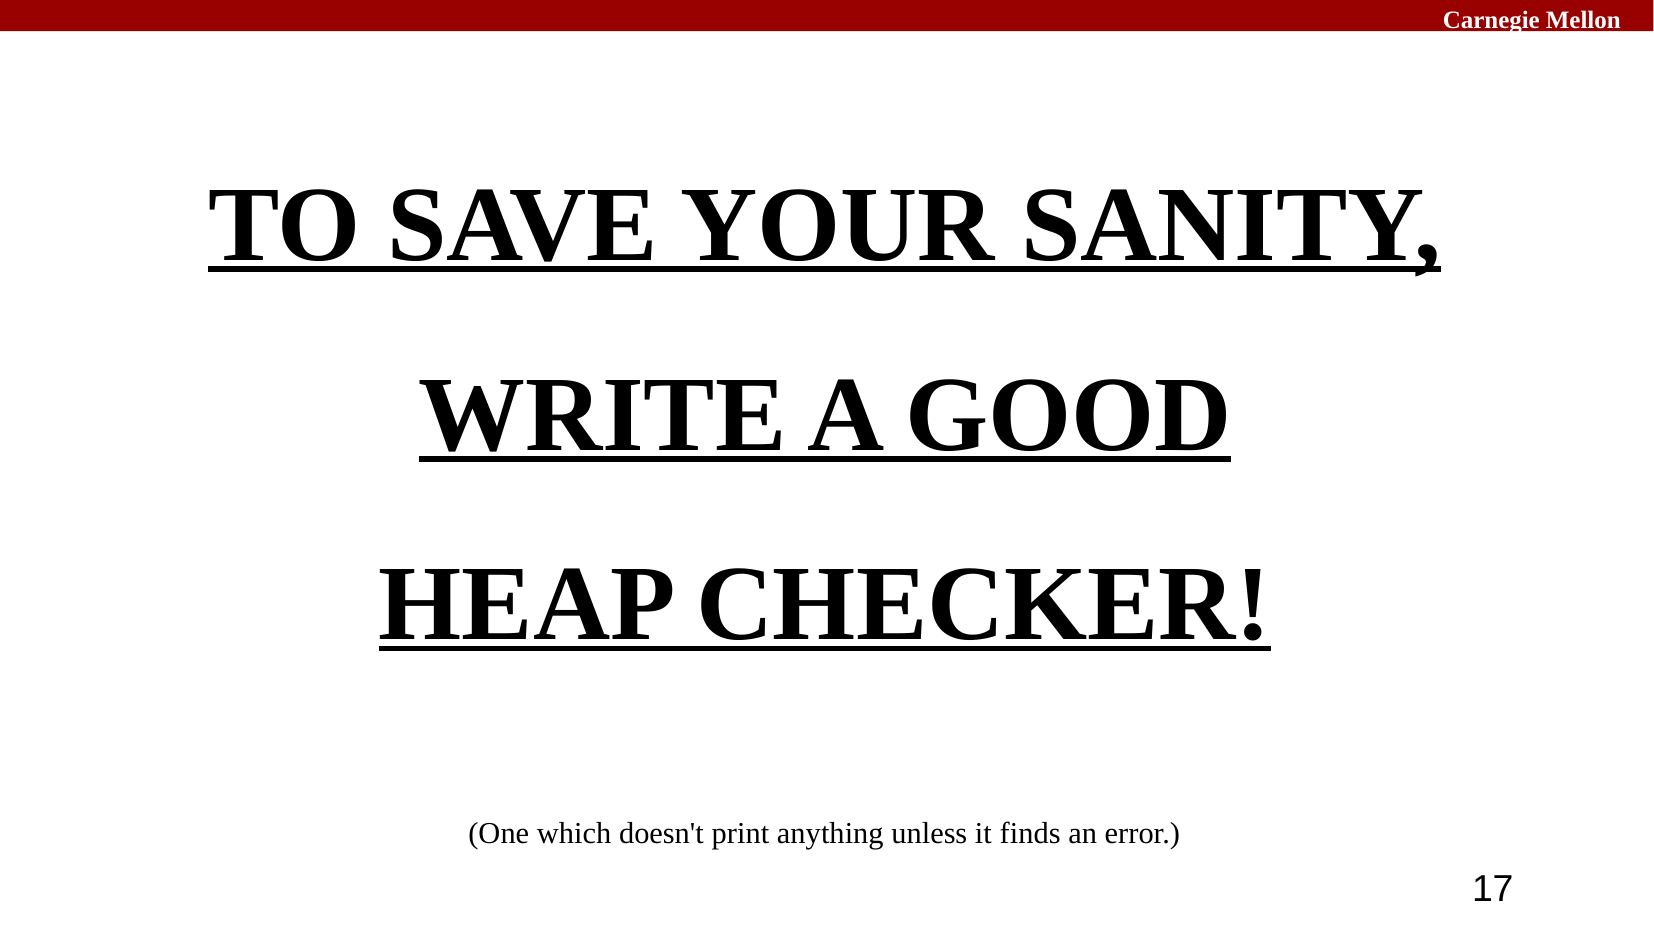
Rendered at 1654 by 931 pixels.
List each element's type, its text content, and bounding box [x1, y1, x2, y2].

list TO SAVE YOUR SANITY, WRITE A GOOD HEAP CHECKER! (One which doesn't print anything unless it finds an error.) [60, 105, 1591, 859]
